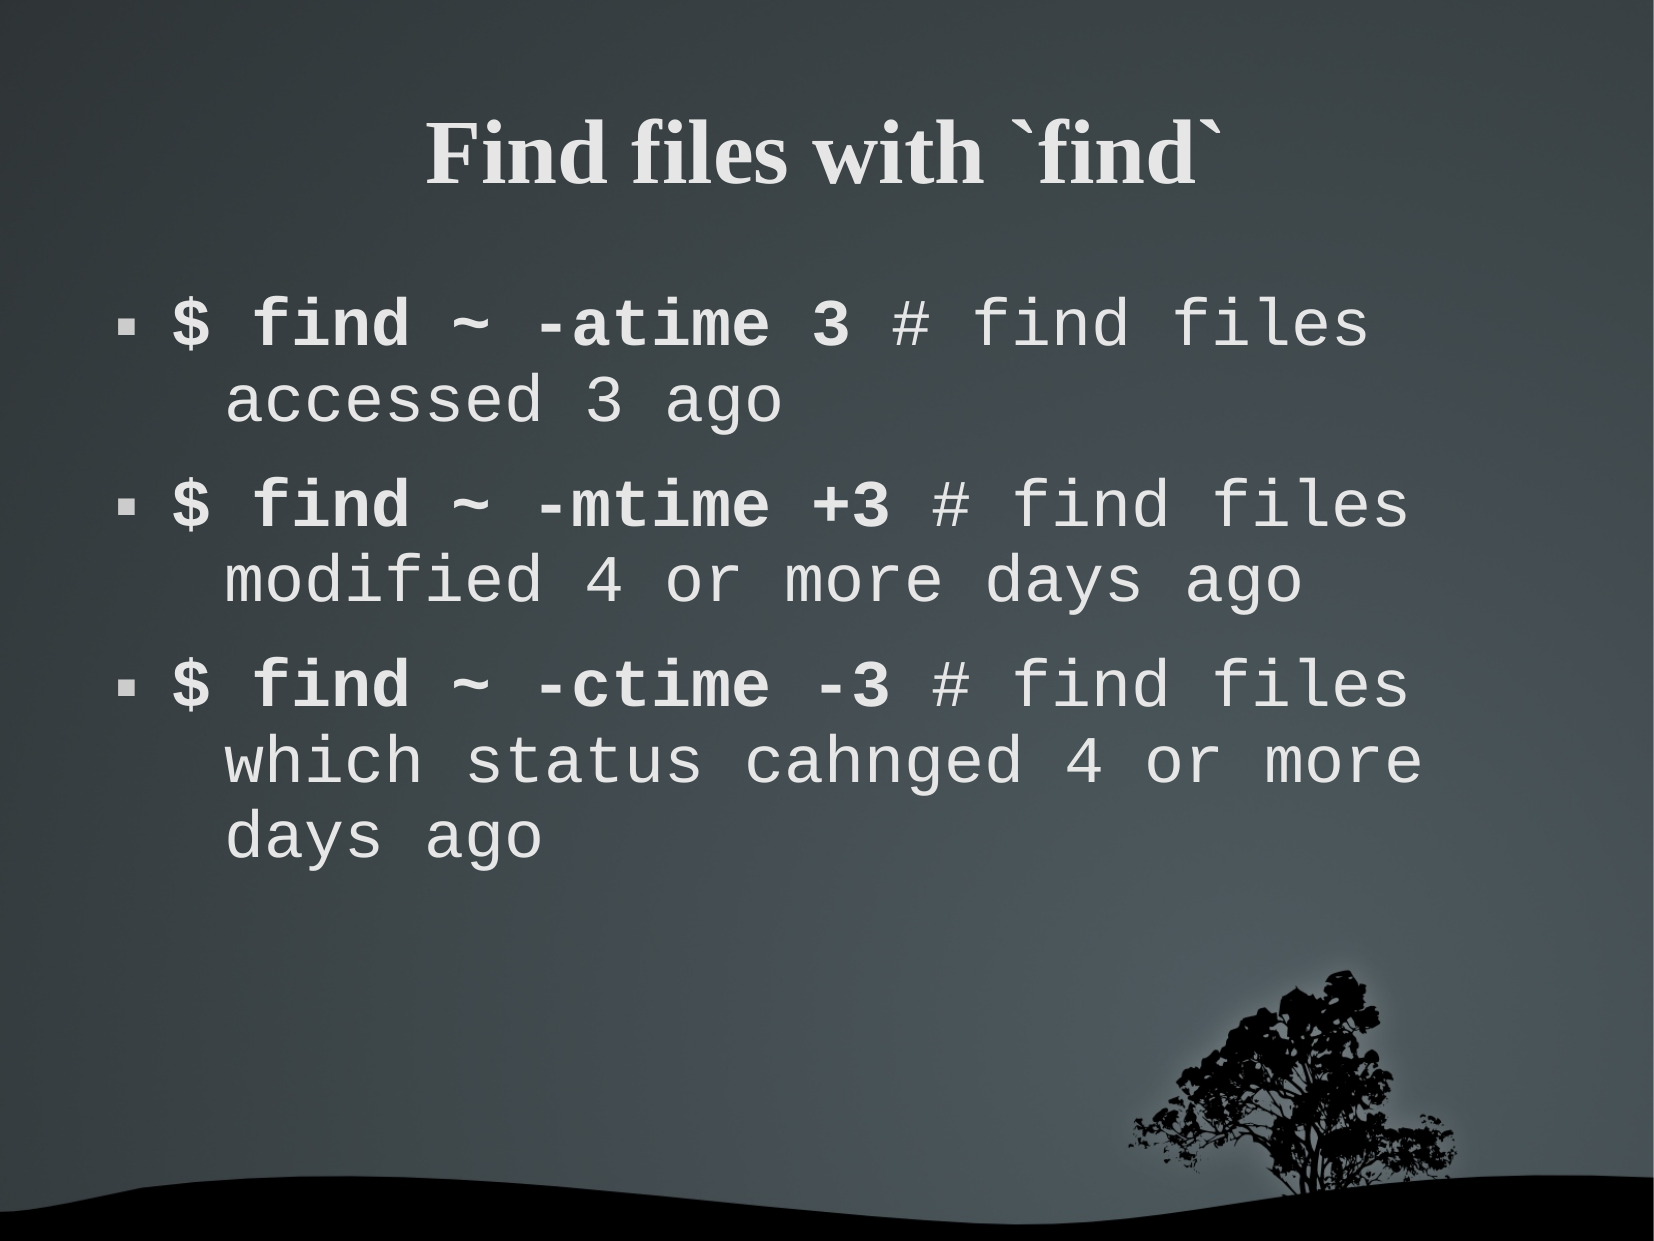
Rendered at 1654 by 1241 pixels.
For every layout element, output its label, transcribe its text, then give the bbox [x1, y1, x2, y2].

list $ find ~ -atime 3 # find files accessed 3 ago $ find ~ -mtime +3 # find files modified 4 or more days ago $ find ~ -ctime -3 # find files which status cahnged 4 or more days ago [82, 290, 1571, 1109]
title Find files with `find` [82, 33, 1571, 273]
picture [0, 0, 1654, 1241]
